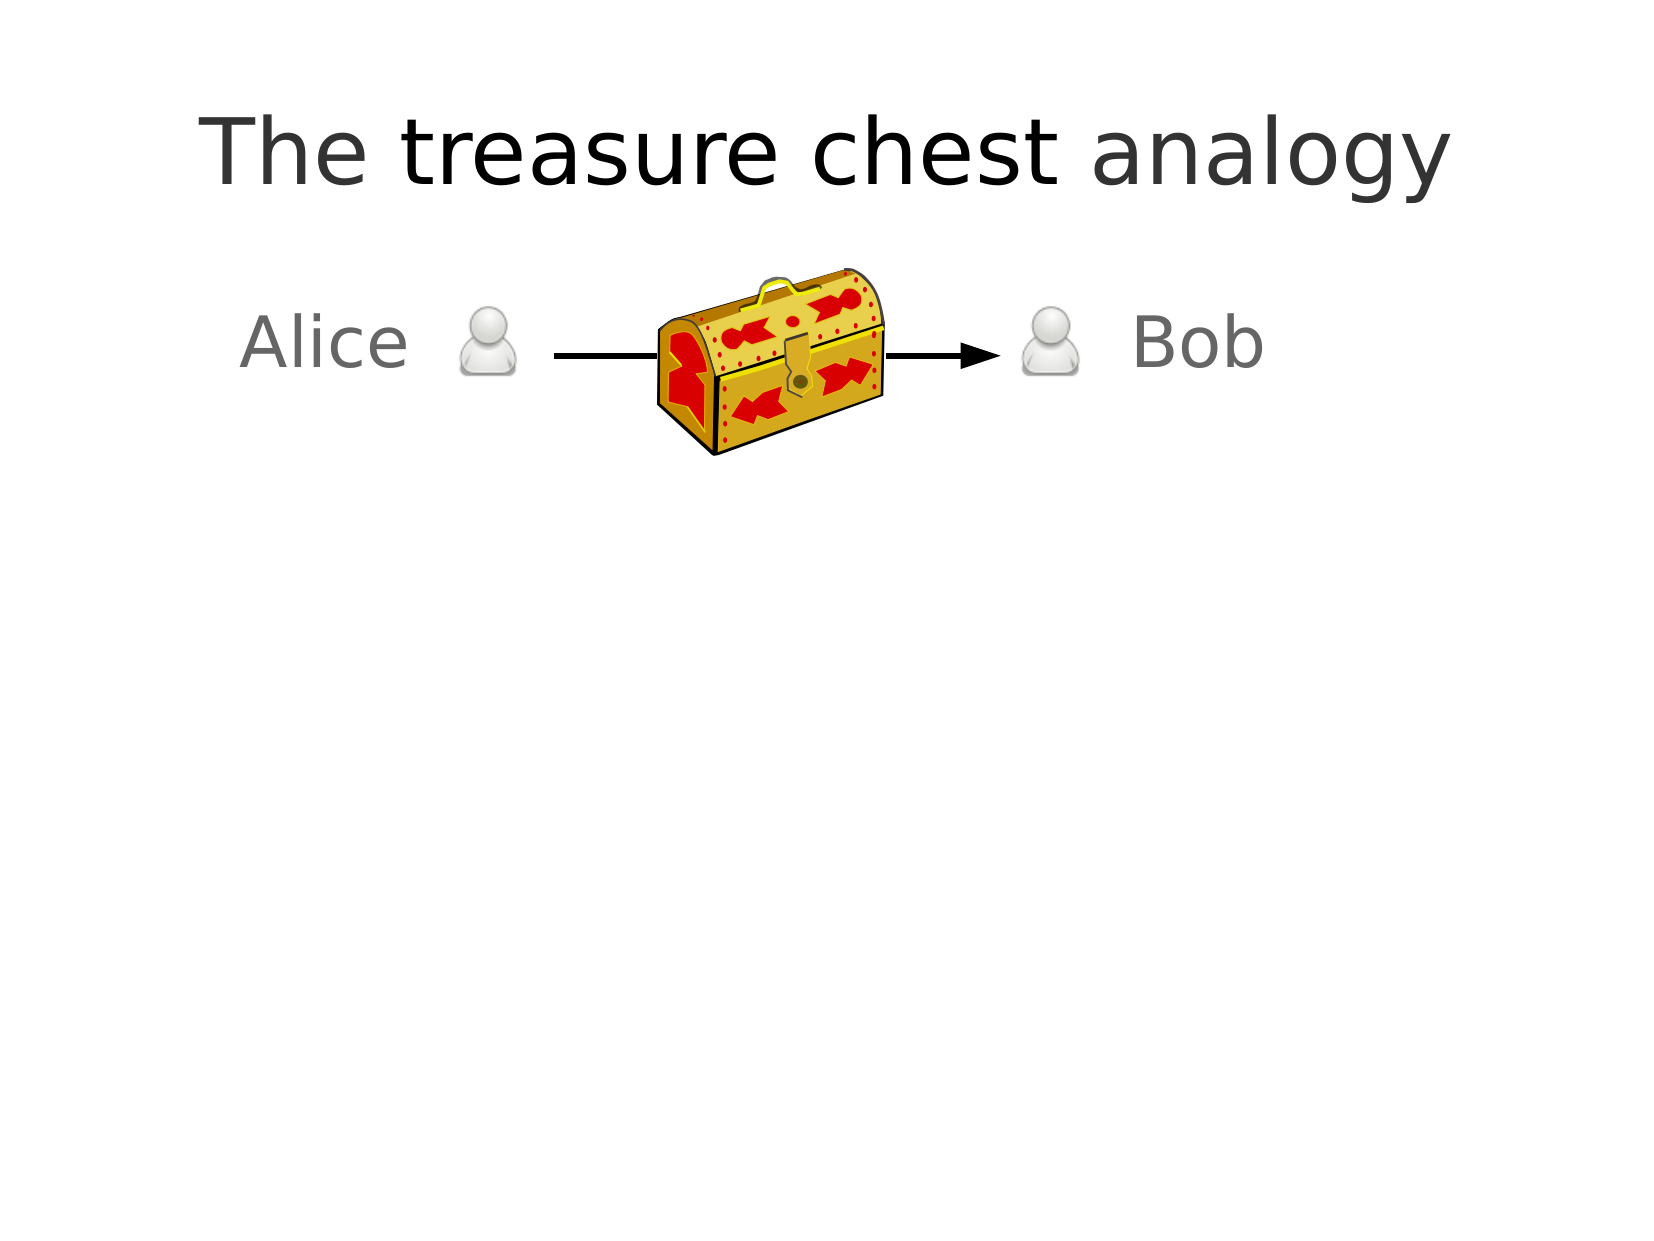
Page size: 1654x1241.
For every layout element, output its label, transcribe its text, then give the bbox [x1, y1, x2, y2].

text_box Bob [1115, 293, 1316, 392]
picture [657, 268, 886, 456]
picture [450, 305, 525, 381]
text_box Alice [225, 293, 426, 392]
title The treasure chest analogy [82, 49, 1571, 257]
picture [1012, 305, 1088, 381]
